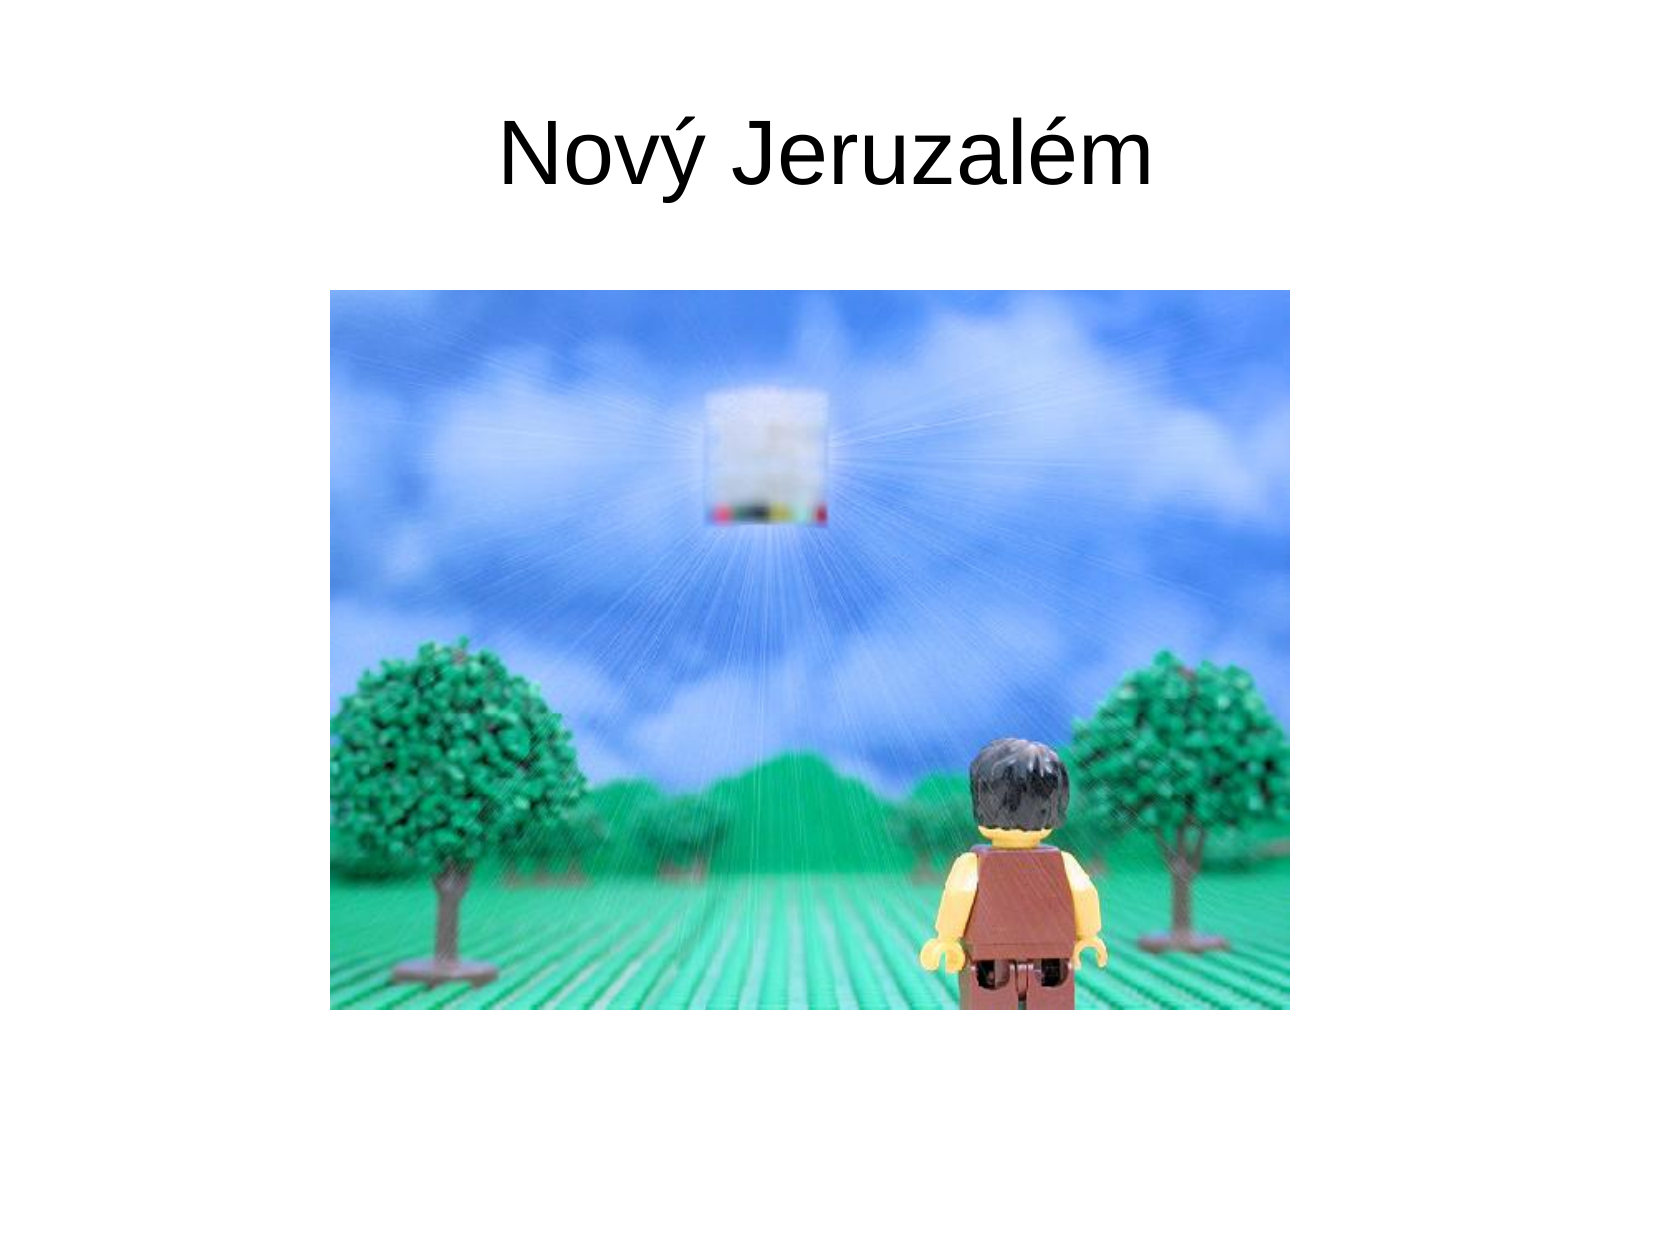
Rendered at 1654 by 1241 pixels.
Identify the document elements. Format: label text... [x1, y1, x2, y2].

title Nový Jeruzalém [82, 49, 1571, 257]
picture [330, 290, 1290, 1010]
